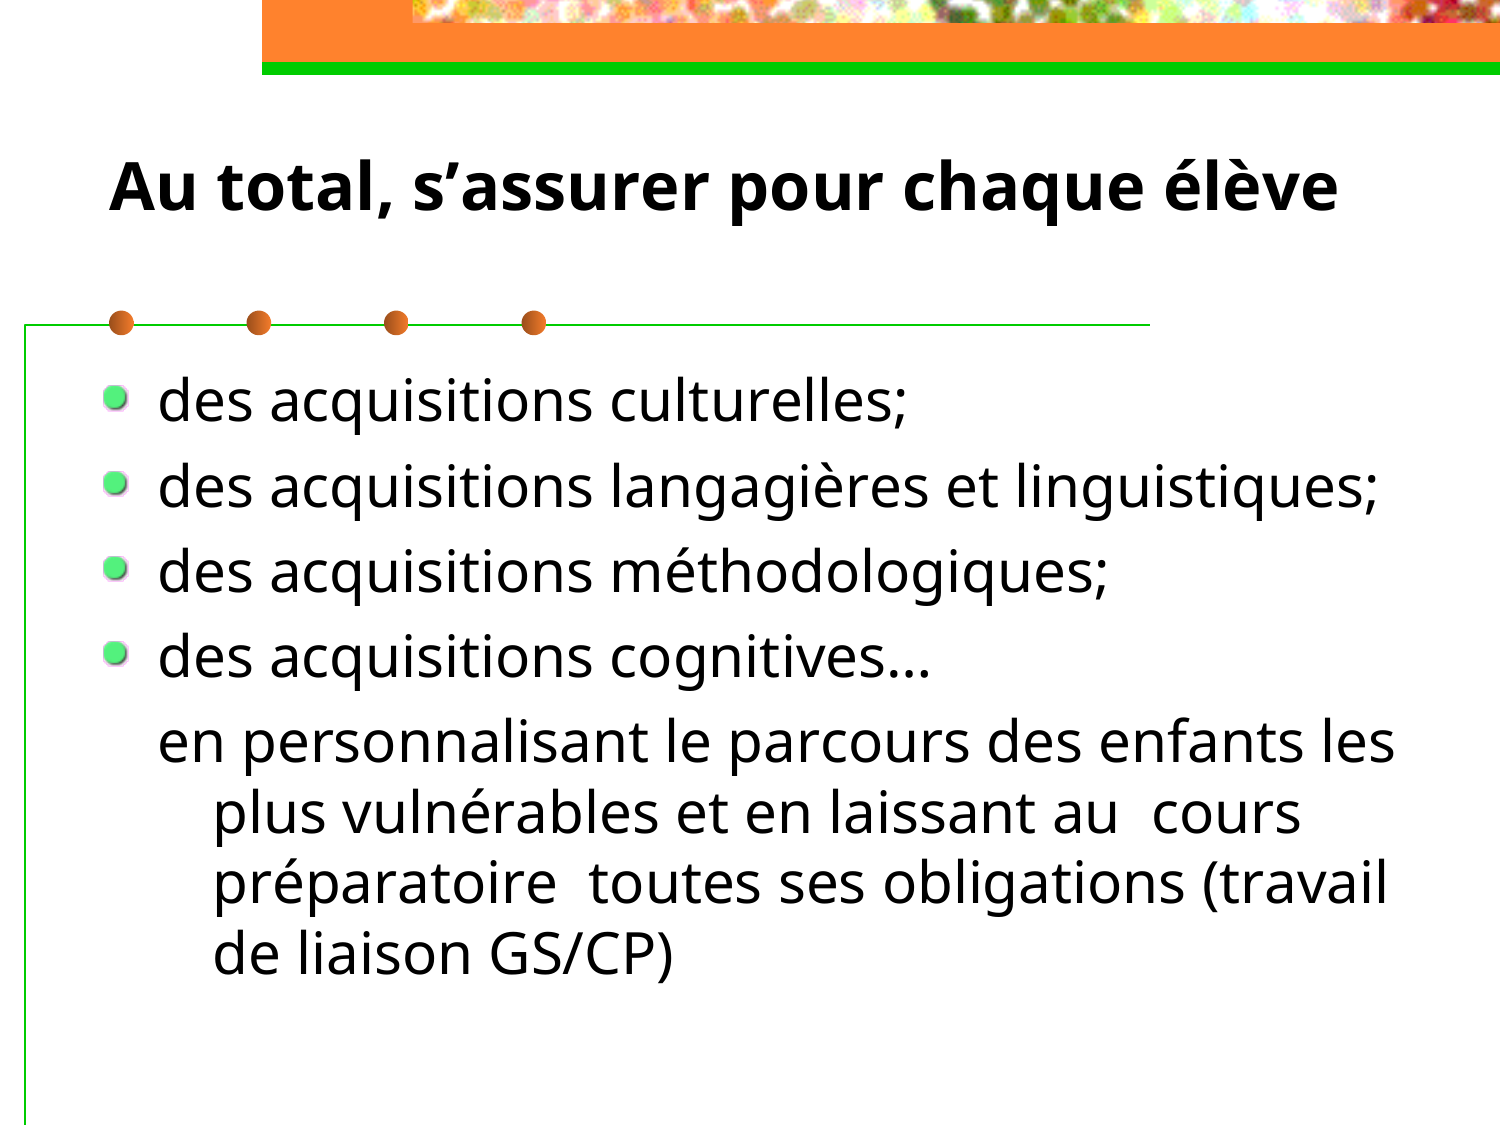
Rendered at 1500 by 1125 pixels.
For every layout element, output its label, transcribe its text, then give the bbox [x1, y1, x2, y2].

title Au total, s’assurer pour chaque élève [87, 99, 1363, 266]
picture [412, 0, 1500, 23]
list des acquisitions culturelles; des acquisitions langagières et linguistiques; des acquisitions méthodologiques; des acquisitions cognitives… en personnalisant le parcours des enfants les plus vulnérables et en laissant au cours préparatoire toutes ses obligations (travail de liaison GS/CP) [87, 350, 1418, 1026]
